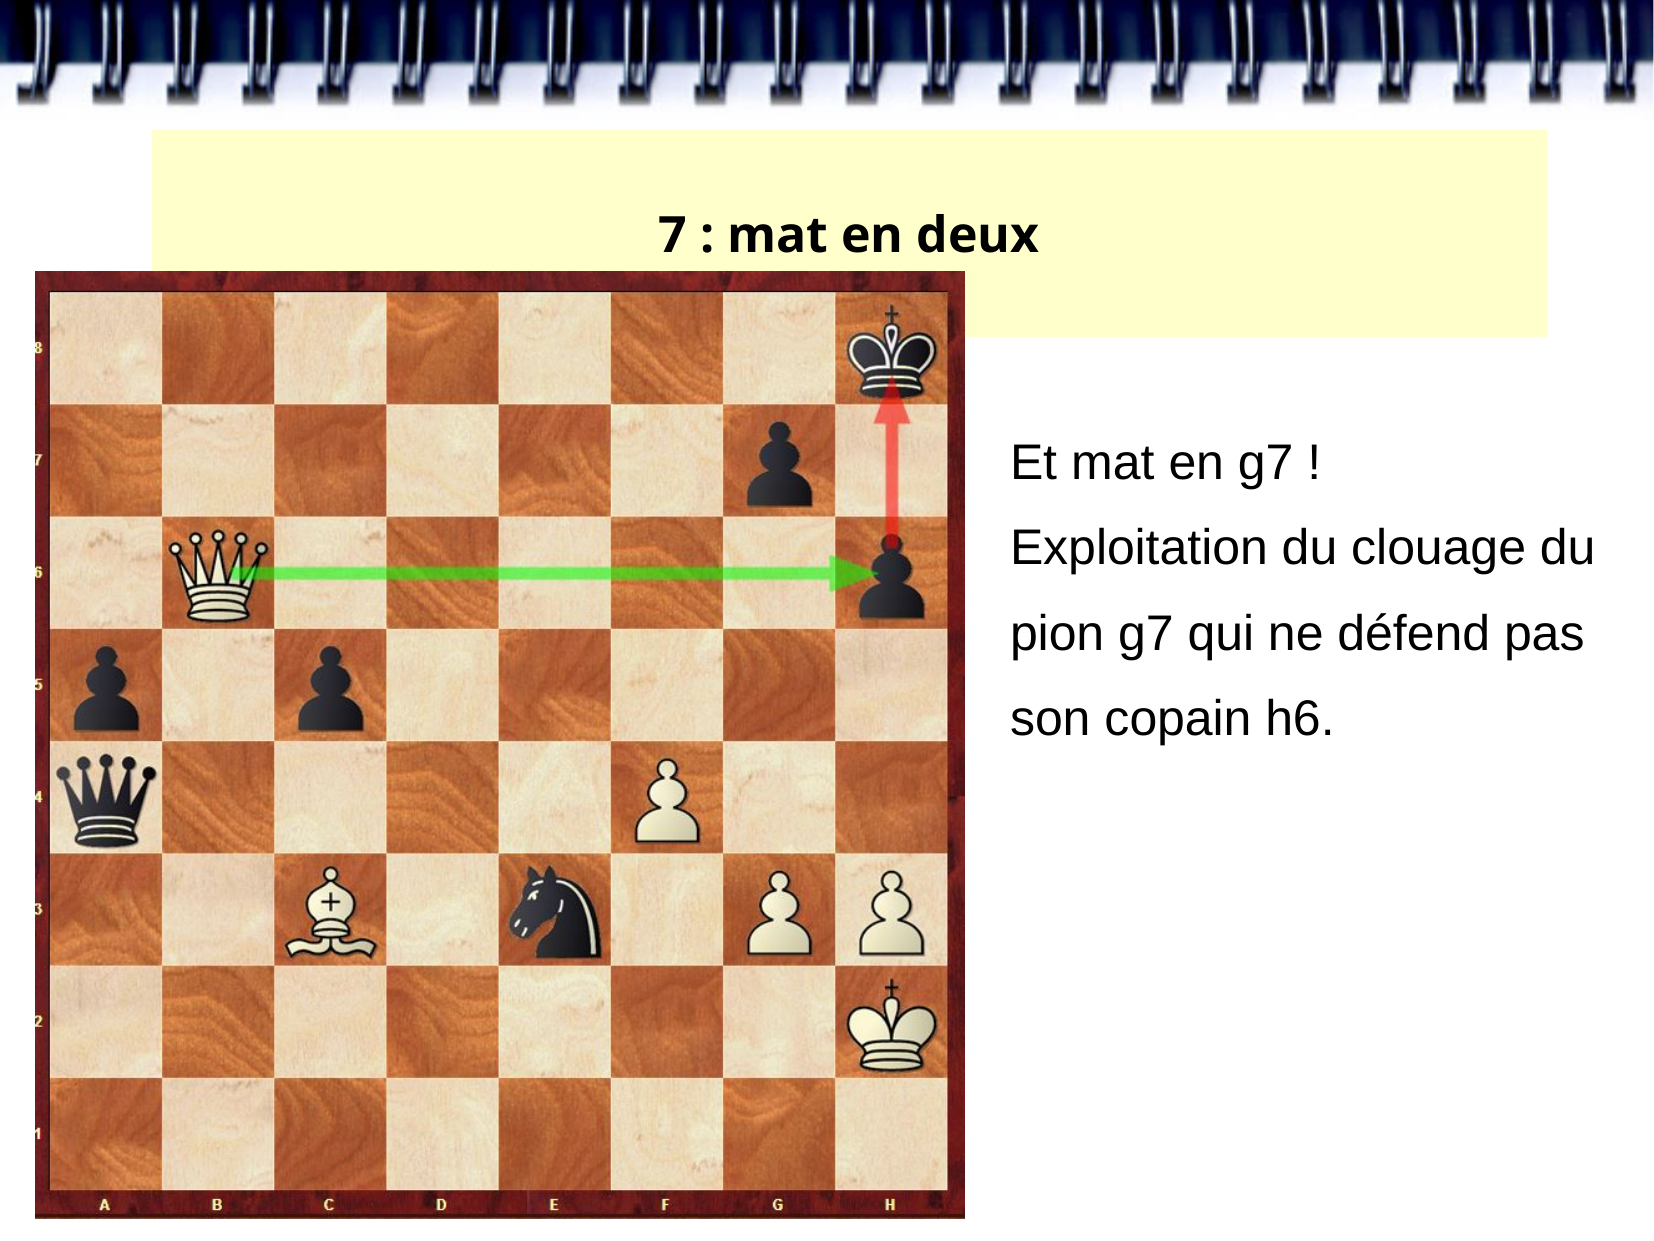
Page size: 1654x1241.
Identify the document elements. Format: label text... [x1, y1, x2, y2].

title 7 : mat en deux [151, 129, 1548, 305]
list Et mat en g7 ! Exploitation du clouage du pion g7 qui ne défend pas son copain h6. [965, 305, 1654, 1193]
picture [0, 0, 1654, 121]
picture [35, 271, 965, 1219]
